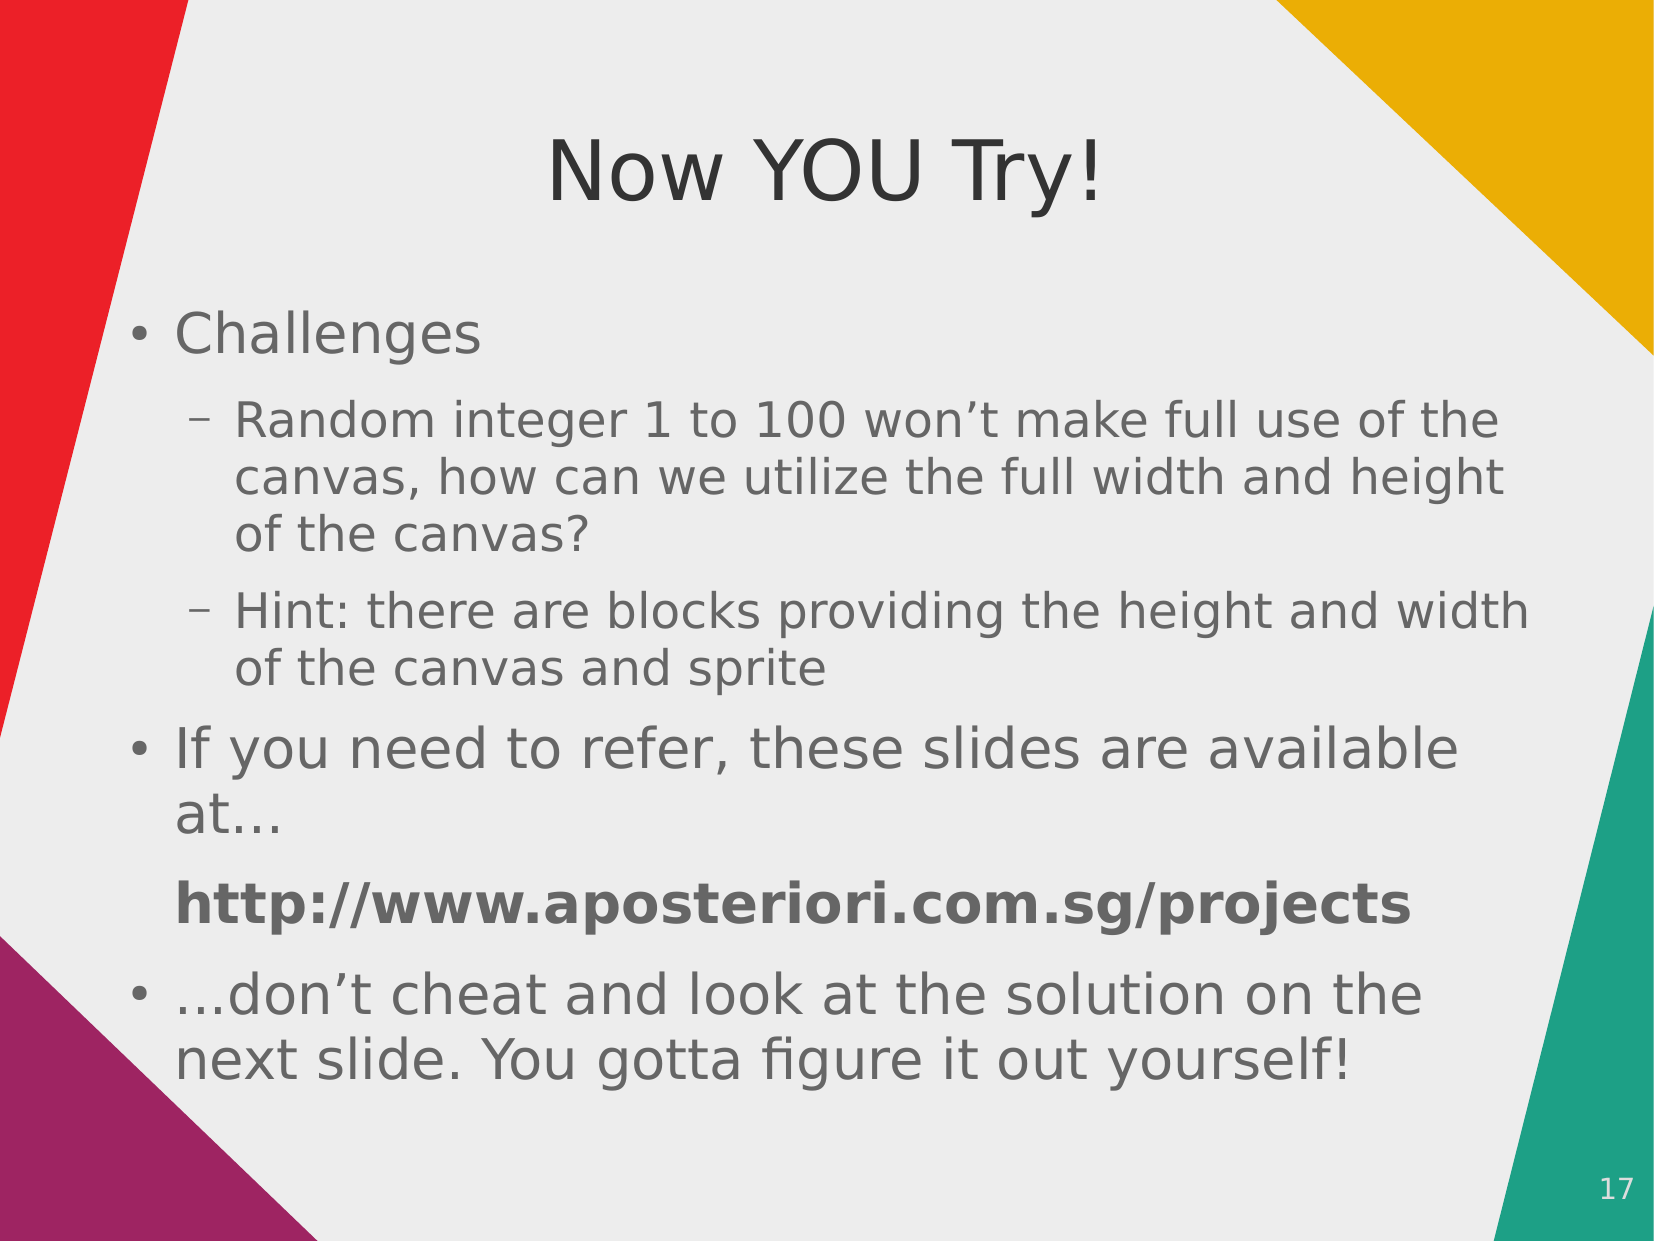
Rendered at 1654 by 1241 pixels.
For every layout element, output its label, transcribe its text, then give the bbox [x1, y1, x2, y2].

title Now YOU Try! [114, 73, 1539, 271]
list Challenges Random integer 1 to 100 won’t make full use of the canvas, how can we utilize the full width and height of the canvas? Hint: there are blocks providing the height and width of the canvas and sprite If you need to refer, these slides are available at... http://www.aposteriori.com.sg/projects ...don’t cheat and look at the solution on the next slide. You gotta figure it out yourself! [114, 302, 1539, 1099]
